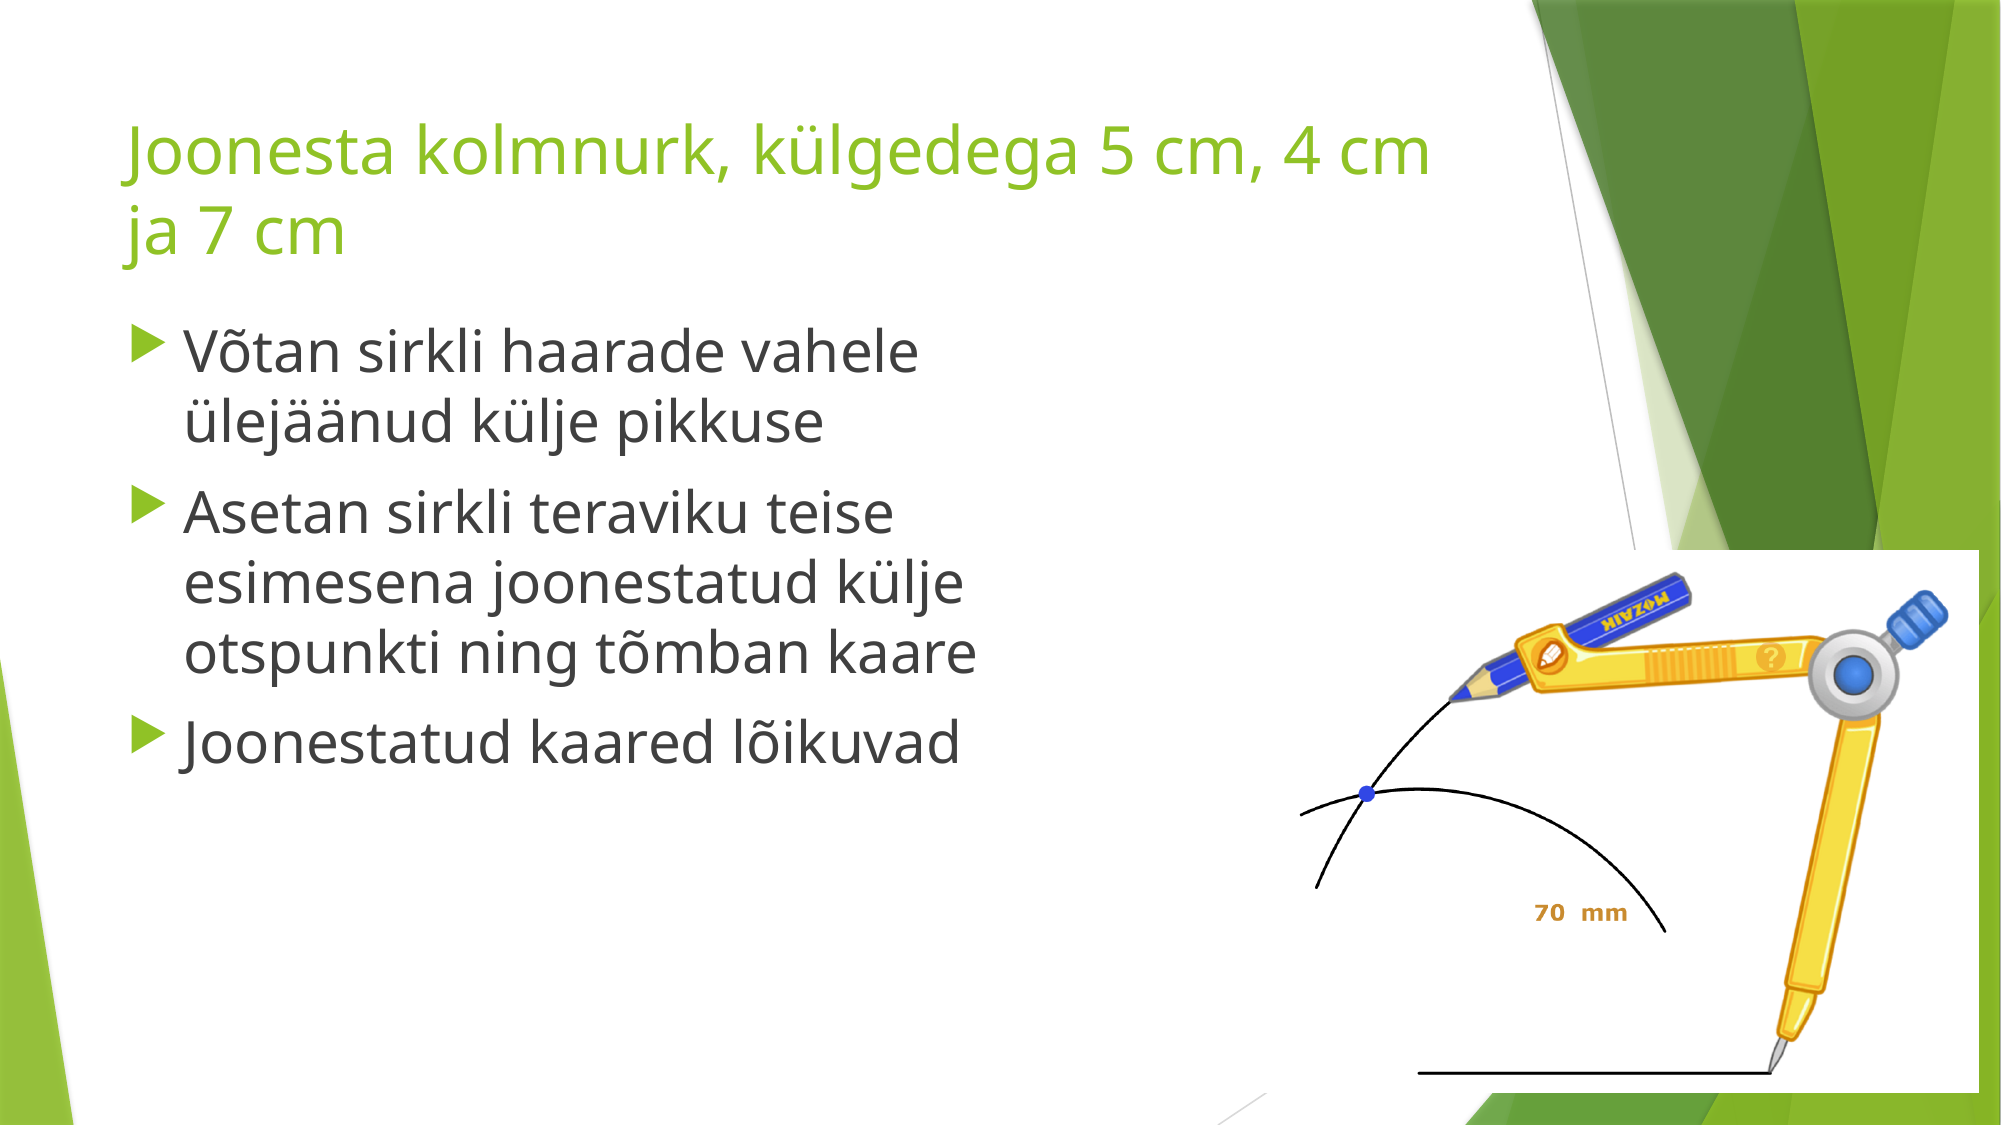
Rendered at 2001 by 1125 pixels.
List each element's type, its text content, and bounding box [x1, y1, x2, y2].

list Võtan sirkli haarade vahele ülejäänud külje pikkuse Asetan sirkli teraviku teise esimesena joonestatud külje otspunkti ning tõmban kaare Joonestatud kaared lõikuvad [112, 307, 1183, 1092]
title Joonesta kolmnurk, külgedega 5 cm, 4 cm ja 7 cm [111, 99, 1522, 237]
picture [1264, 550, 1979, 1093]
